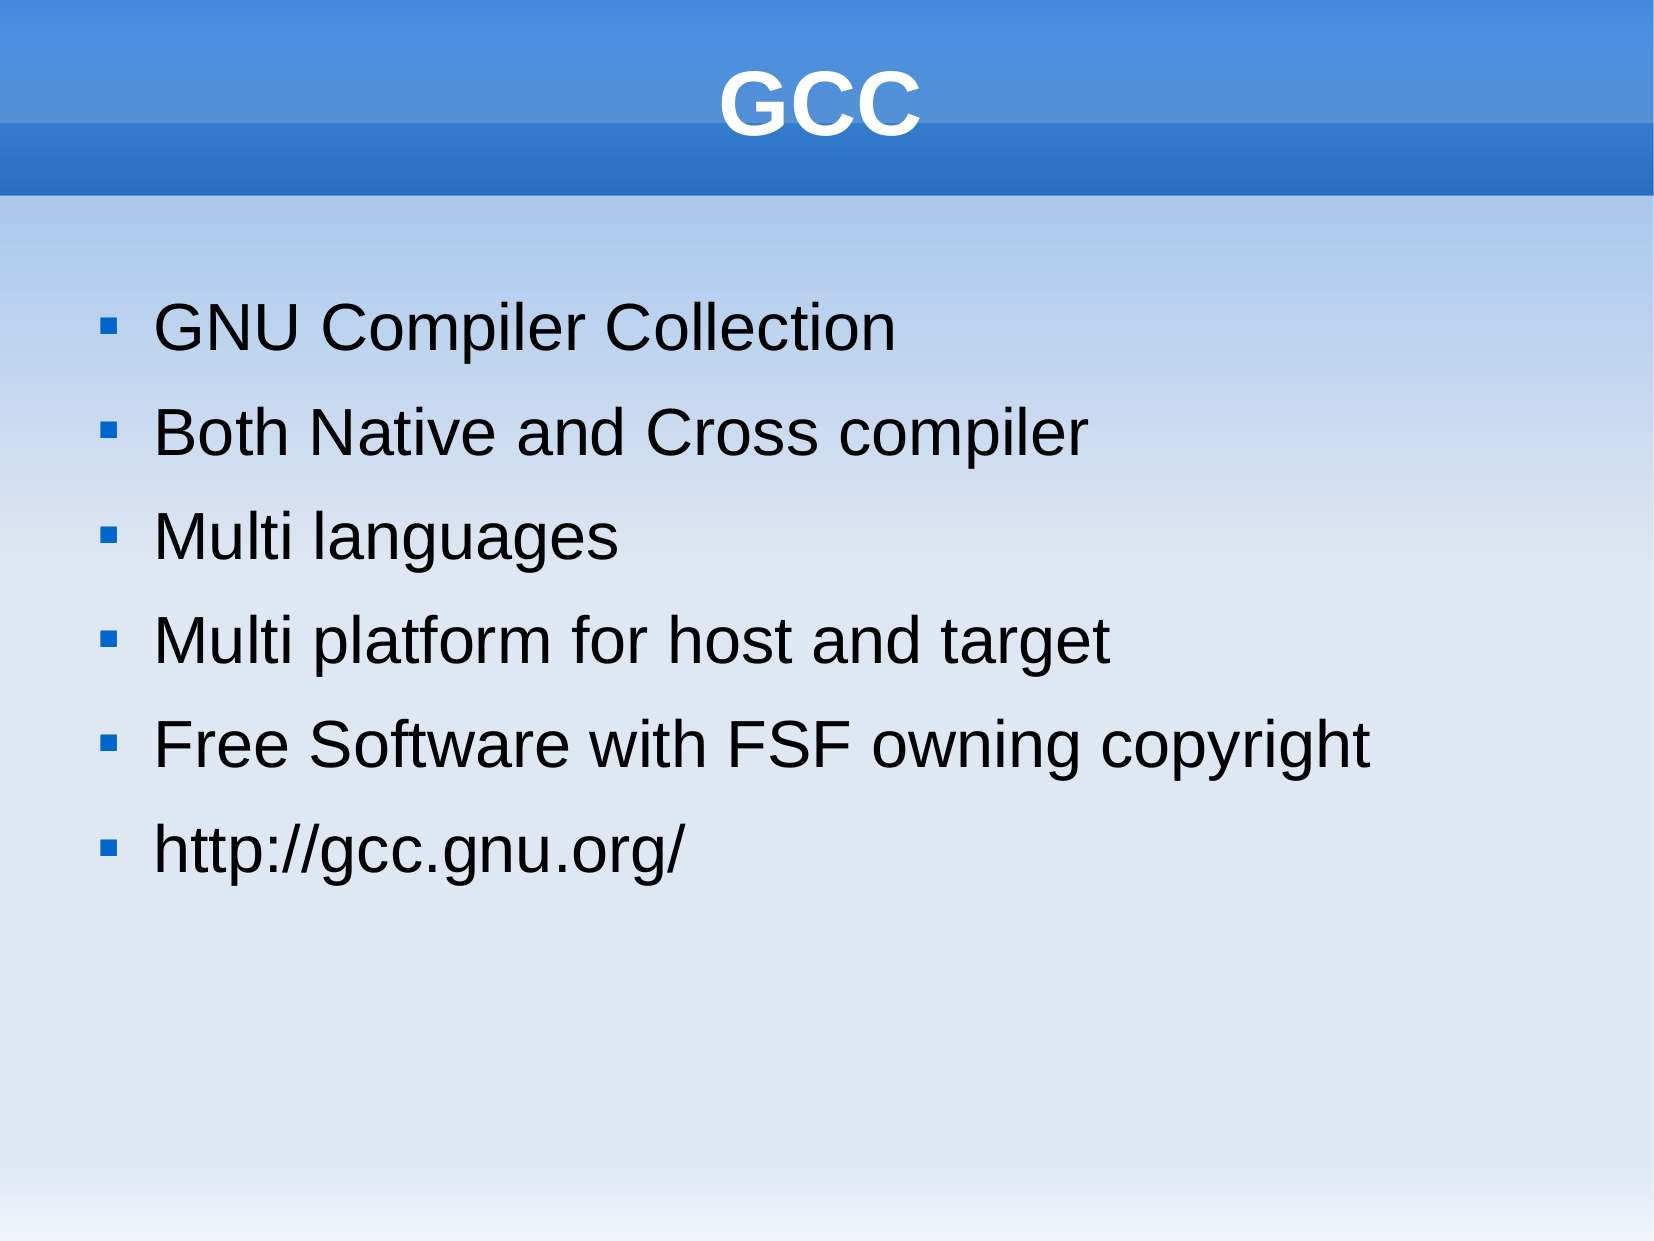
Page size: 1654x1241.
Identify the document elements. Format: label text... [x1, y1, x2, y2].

picture [0, 0, 1654, 1241]
title GCC [76, 0, 1565, 208]
list GNU Compiler Collection Both Native and Cross compiler Multi languages Multi platform for host and target Free Software with FSF owning copyright http://gcc.gnu.org/ [82, 290, 1571, 1109]
